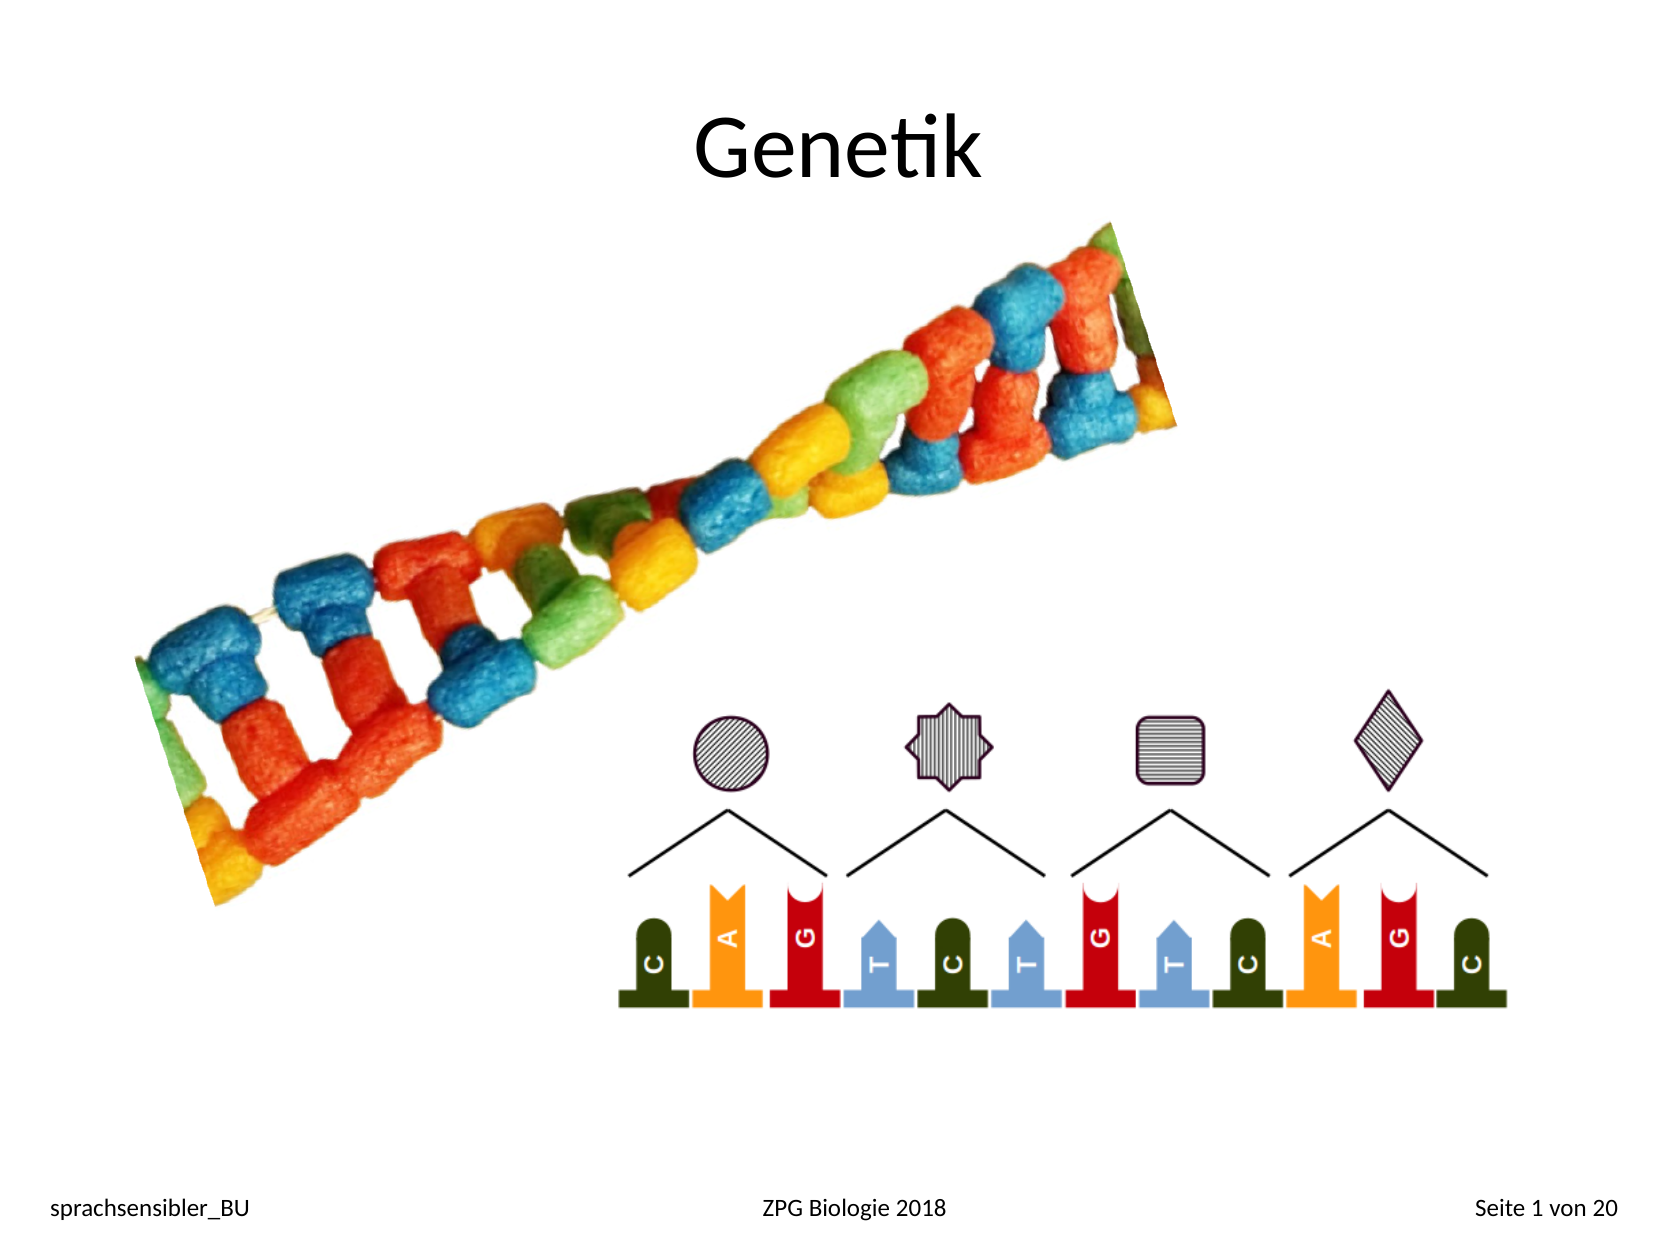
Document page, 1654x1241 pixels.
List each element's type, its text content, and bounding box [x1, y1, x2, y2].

picture [96, 214, 1517, 1017]
text_box sprachsensibler_BU ZPG Biologie 2018 Seite 1 von 20 [35, 1185, 1654, 1229]
title Genetik [94, 62, 1583, 225]
